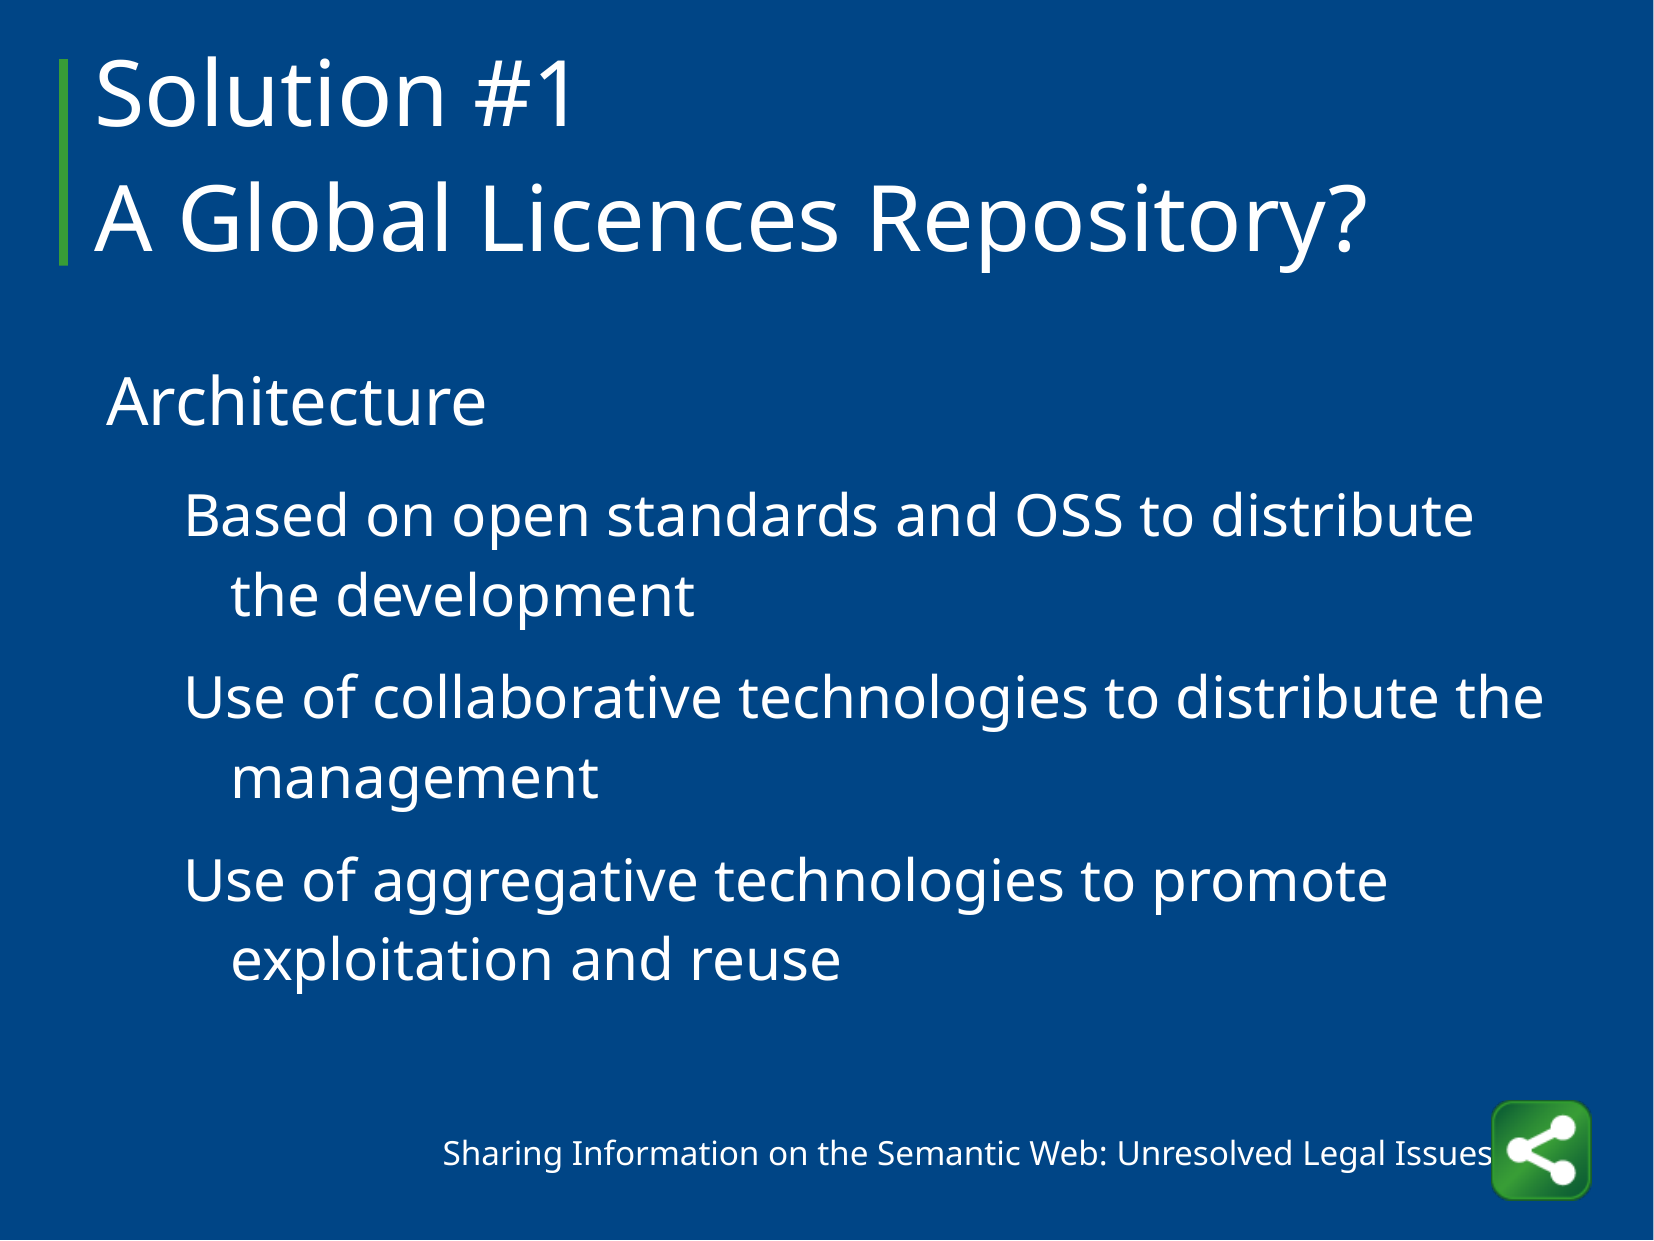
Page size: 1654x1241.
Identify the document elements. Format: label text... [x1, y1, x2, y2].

picture [1491, 1100, 1592, 1201]
title Solution #1 A Global Licences Repository? [94, 41, 1577, 265]
list Architecture Based on open standards and OSS to distribute the development Use of collaborative technologies to distribute the management Use of aggregative technologies to promote exploitation and reuse [88, 354, 1577, 1078]
